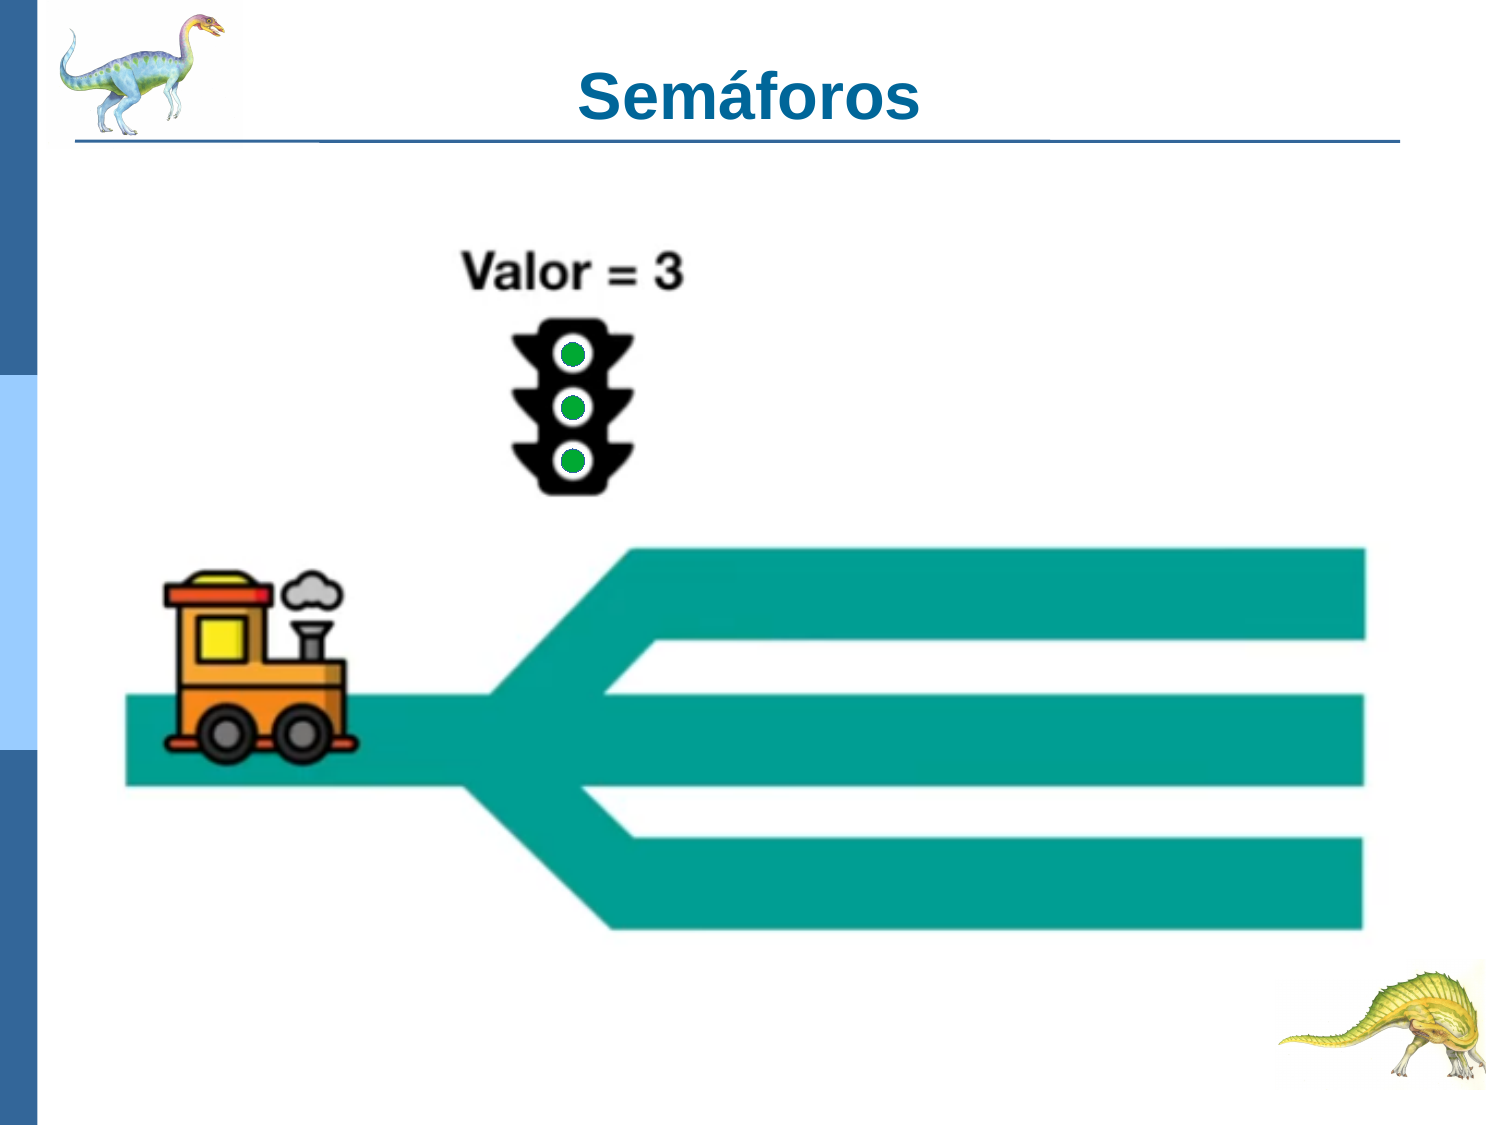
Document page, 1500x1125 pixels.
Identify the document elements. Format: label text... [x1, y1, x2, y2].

text_box [561, 342, 585, 367]
text_box [561, 395, 585, 420]
picture [117, 242, 1486, 1090]
text_box Semáforos [75, 45, 1426, 141]
picture [46, 0, 243, 149]
text_box [561, 448, 585, 473]
